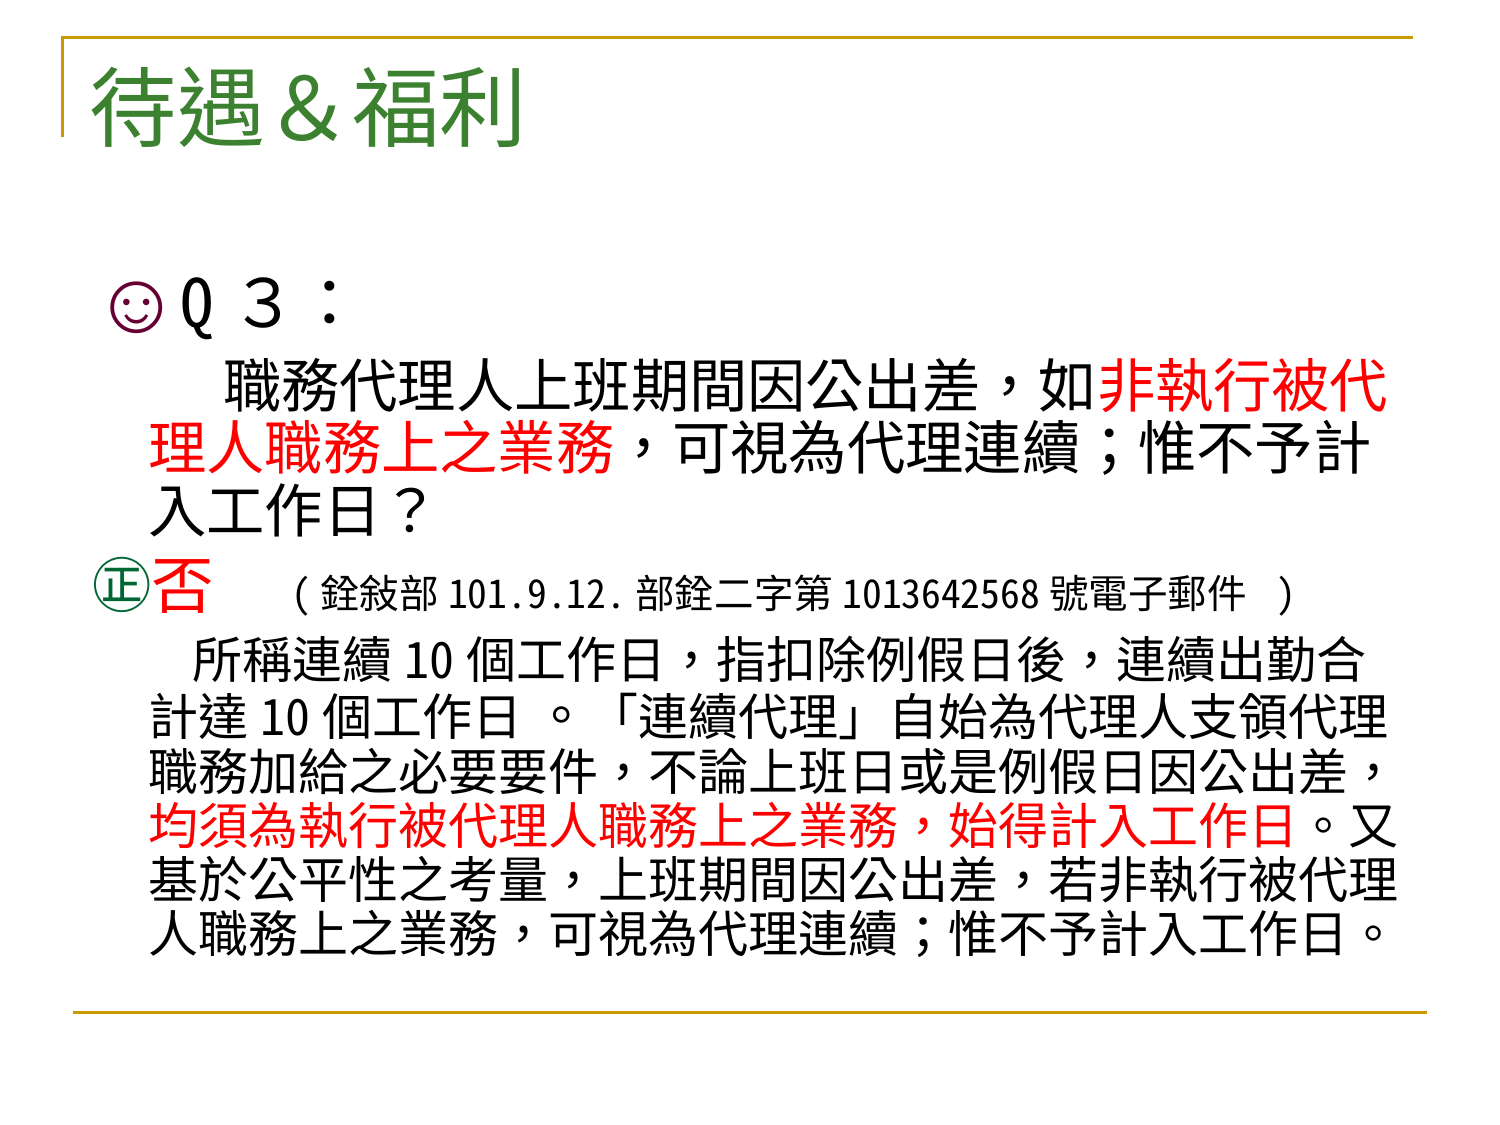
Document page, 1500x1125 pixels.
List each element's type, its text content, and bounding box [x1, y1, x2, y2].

list Q３： 職務代理人上班期間因公出差，如非執行被代理人職務上之業務，可視為代理連續；惟不予計入工作日？ 否 (銓敍部101.9.12.部銓二字第1013642568號電子郵件 ) 所稱連續10個工作日，指扣除例假日後，連續出勤合計達10個工作日 。「連續代理」自始為代理人支領代理職務加給之必要要件，不論上班日或是例假日因公出差，均須為執行被代理人職務上之業務，始得計入工作日。又基於公平性之考量，上班期間因公出差，若非執行被代理人職務上之業務，可視為代理連續；惟不予計入工作日。 [77, 262, 1428, 1005]
title 待遇＆福利 [75, 45, 1426, 233]
